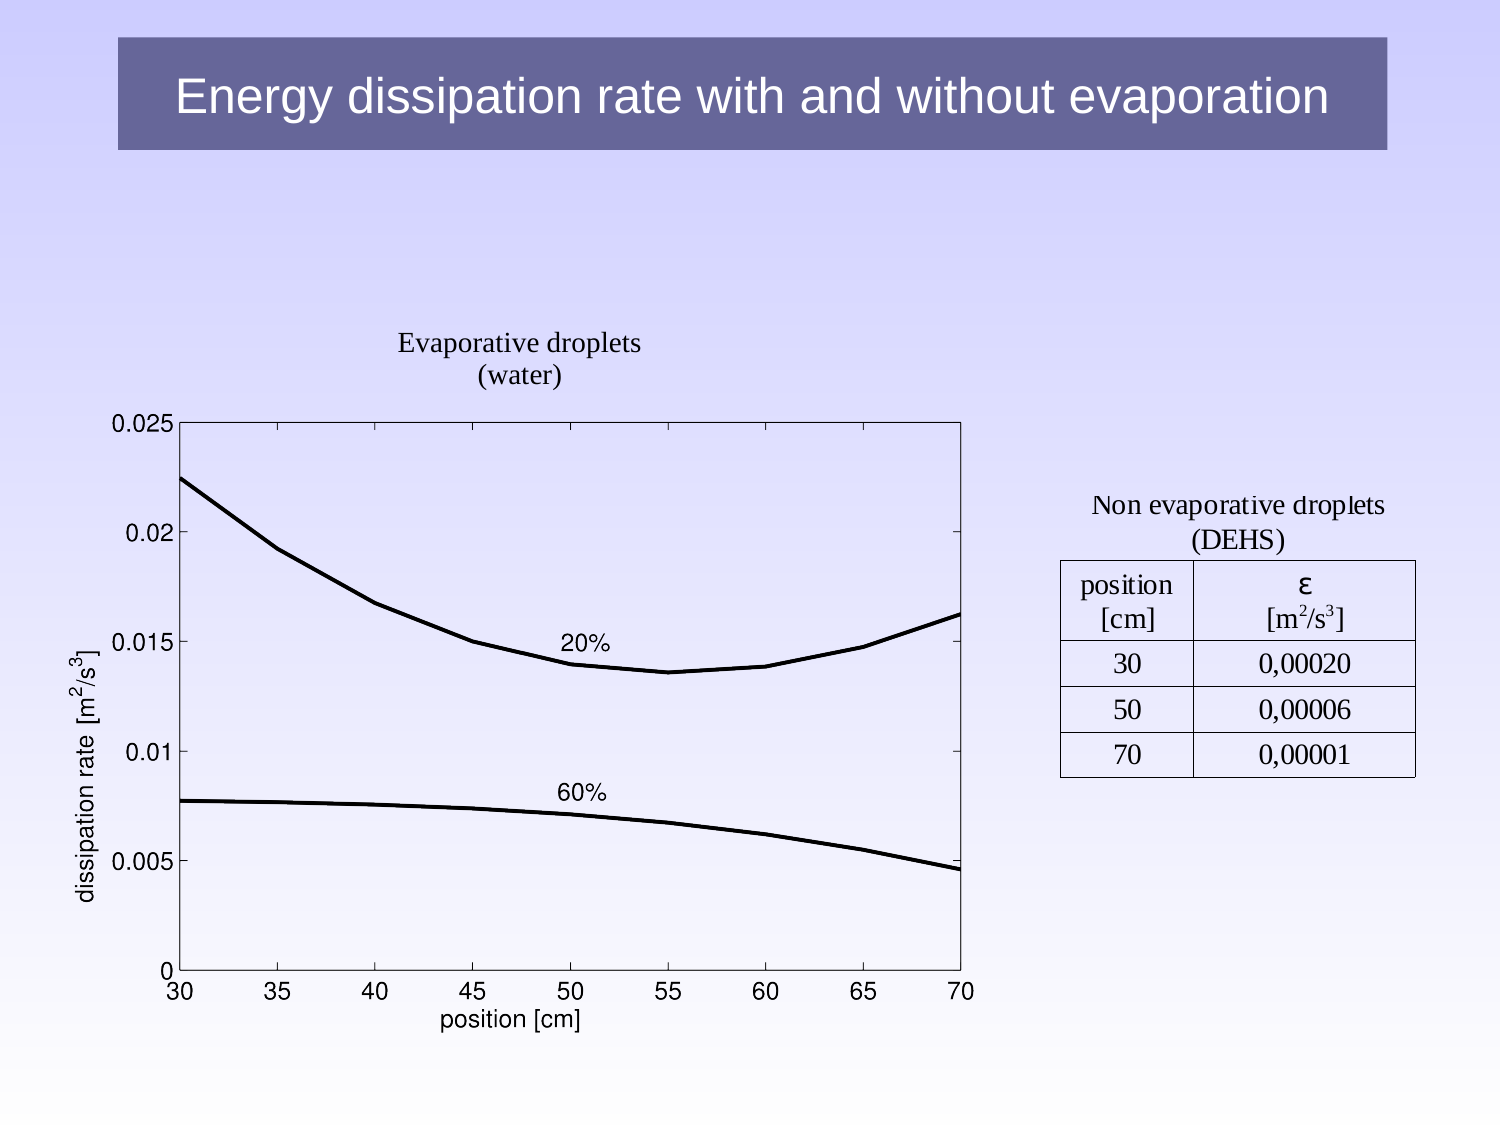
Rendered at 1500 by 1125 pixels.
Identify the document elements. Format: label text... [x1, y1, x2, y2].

picture [64, 408, 979, 1034]
chart [979, 496, 1500, 798]
text_box Energy dissipation rate with and without evaporation [118, 37, 1388, 150]
text_box Evaporative droplets (water)‏ [195, 319, 845, 399]
